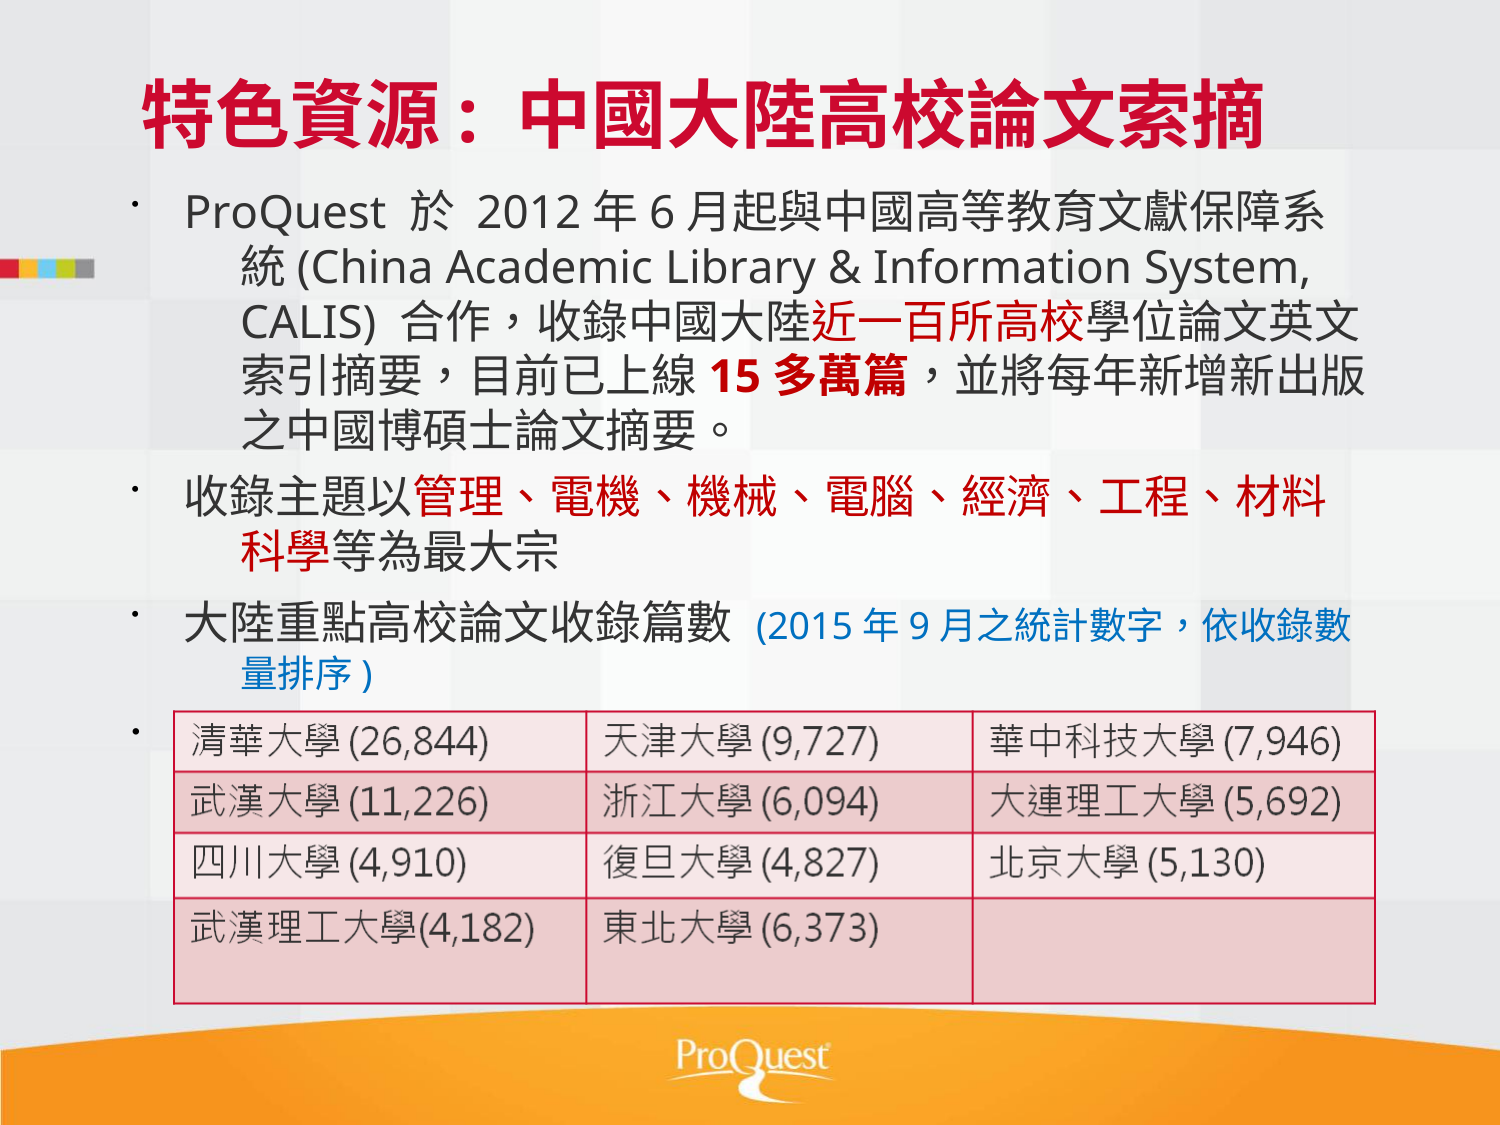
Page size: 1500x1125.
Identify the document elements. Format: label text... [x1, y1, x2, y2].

picture [162, 700, 1387, 1015]
list ProQuest 於 2012年6月起與中國高等教育文獻保障系統(China Academic Library & Information System, CALIS) 合作，收錄中國大陸近一百所高校學位論文英文索引摘要，目前已上線15多萬篇，並將每年新增新出版之中國博碩士論文摘要。 收錄主題以管理、電機、機械、電腦、經濟、工程、材料科學等為最大宗 大陸重點高校論文收錄篇數 (2015年9月之統計數字，依收錄數量排序) [112, 174, 1388, 1075]
title 特色資源: 中國大陸高校論文索摘 [125, 24, 1463, 200]
